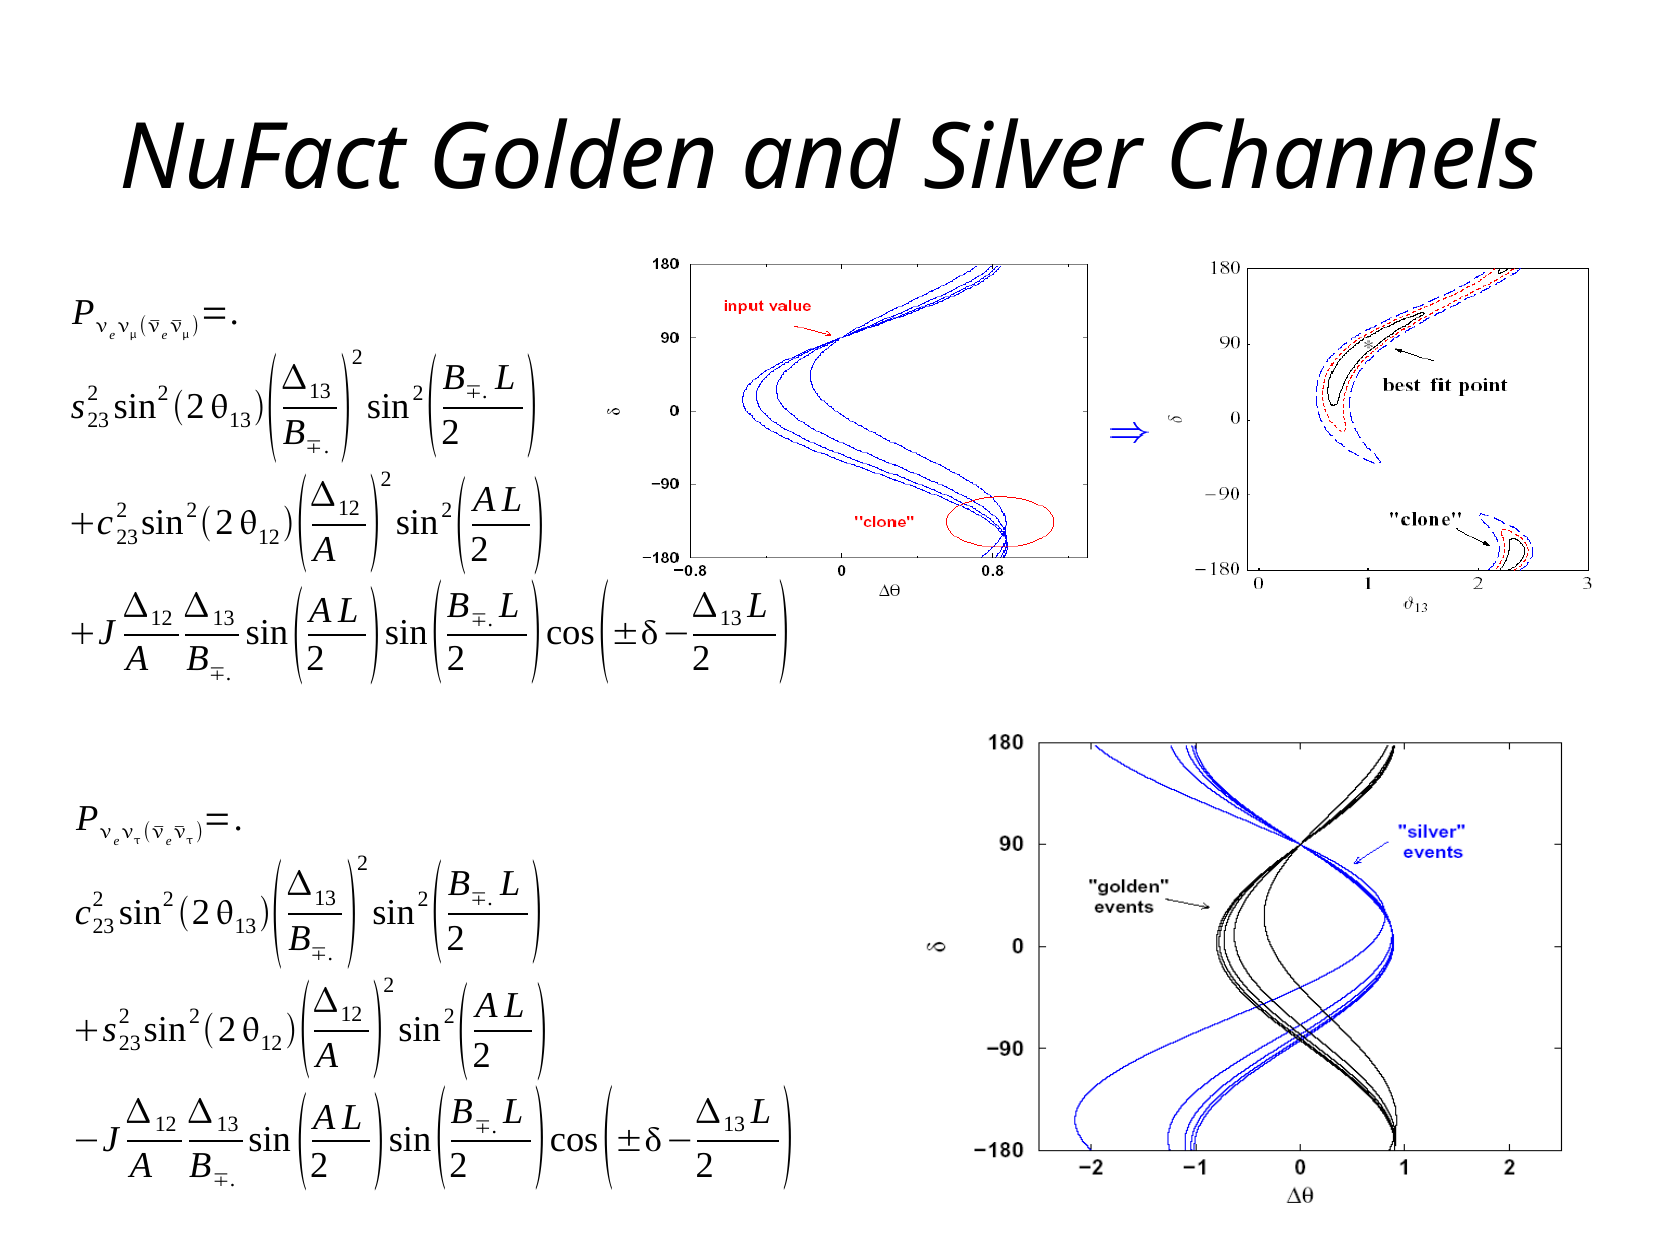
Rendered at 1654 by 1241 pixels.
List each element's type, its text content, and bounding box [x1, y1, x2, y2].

picture [605, 244, 1623, 620]
chart [66, 796, 800, 1194]
chart [62, 290, 797, 687]
title NuFact Golden and Silver Channels [62, 56, 1598, 250]
picture [916, 720, 1574, 1209]
